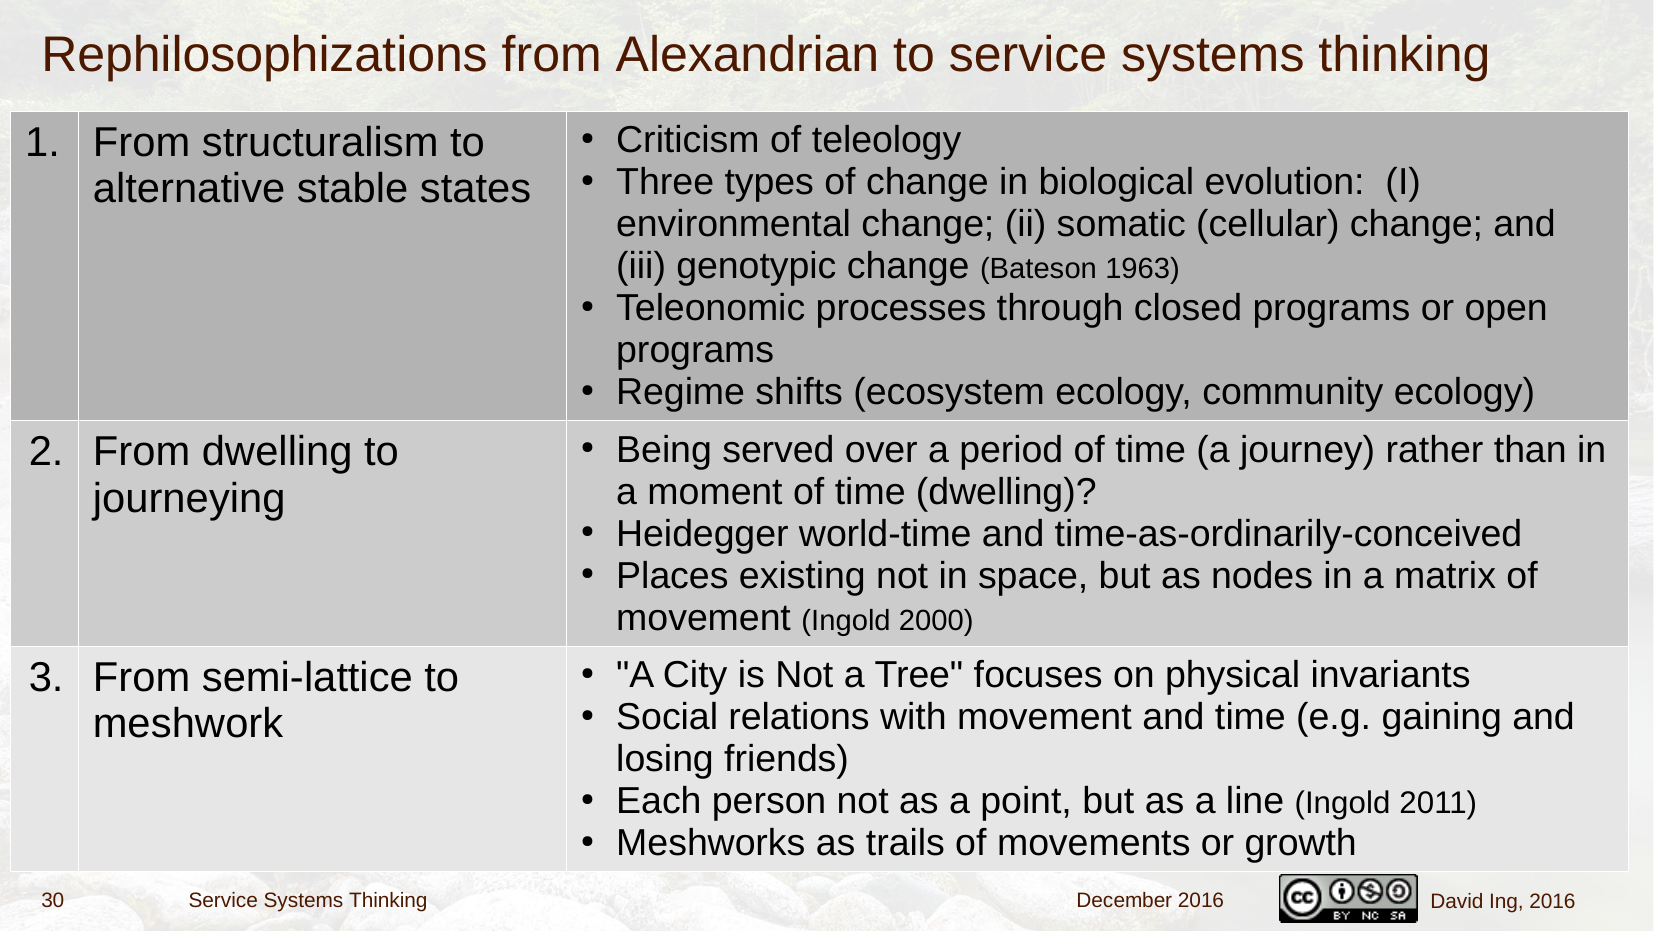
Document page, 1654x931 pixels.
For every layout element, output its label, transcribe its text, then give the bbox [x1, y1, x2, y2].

title Rephilosophizations from Alexandrian to service systems thinking [41, 30, 1613, 111]
table_cell 3. [11, 647, 78, 871]
table_header 1. [11, 112, 78, 420]
table_header From structuralism to alternative stable states [79, 112, 566, 420]
picture [0, 0, 1654, 931]
table_cell From dwelling to journeying [79, 421, 566, 646]
table_cell From semi-lattice to meshwork [79, 647, 566, 871]
table_cell 2. [11, 421, 78, 646]
table_header Criticism of teleology Three types of change in biological evolution: (I) environmental change; (ii) somatic (cellular) change; and (iii) genotypic change (Bateson 1963) Teleonomic processes through closed programs or open programs Regime shifts (ecosystem ecology, community ecology) [567, 112, 1628, 420]
table_cell Being served over a period of time (a journey) rather than in a moment of time (dwelling)? Heidegger world-time and time-as-ordinarily-conceived Places existing not in space, but as nodes in a matrix of movement (Ingold 2000) [567, 421, 1628, 646]
table_cell "A City is Not a Tree" focuses on physical invariants Social relations with movement and time (e.g. gaining and losing friends) Each person not as a point, but as a line (Ingold 2011) Meshworks as trails of movements or growth [567, 647, 1628, 871]
